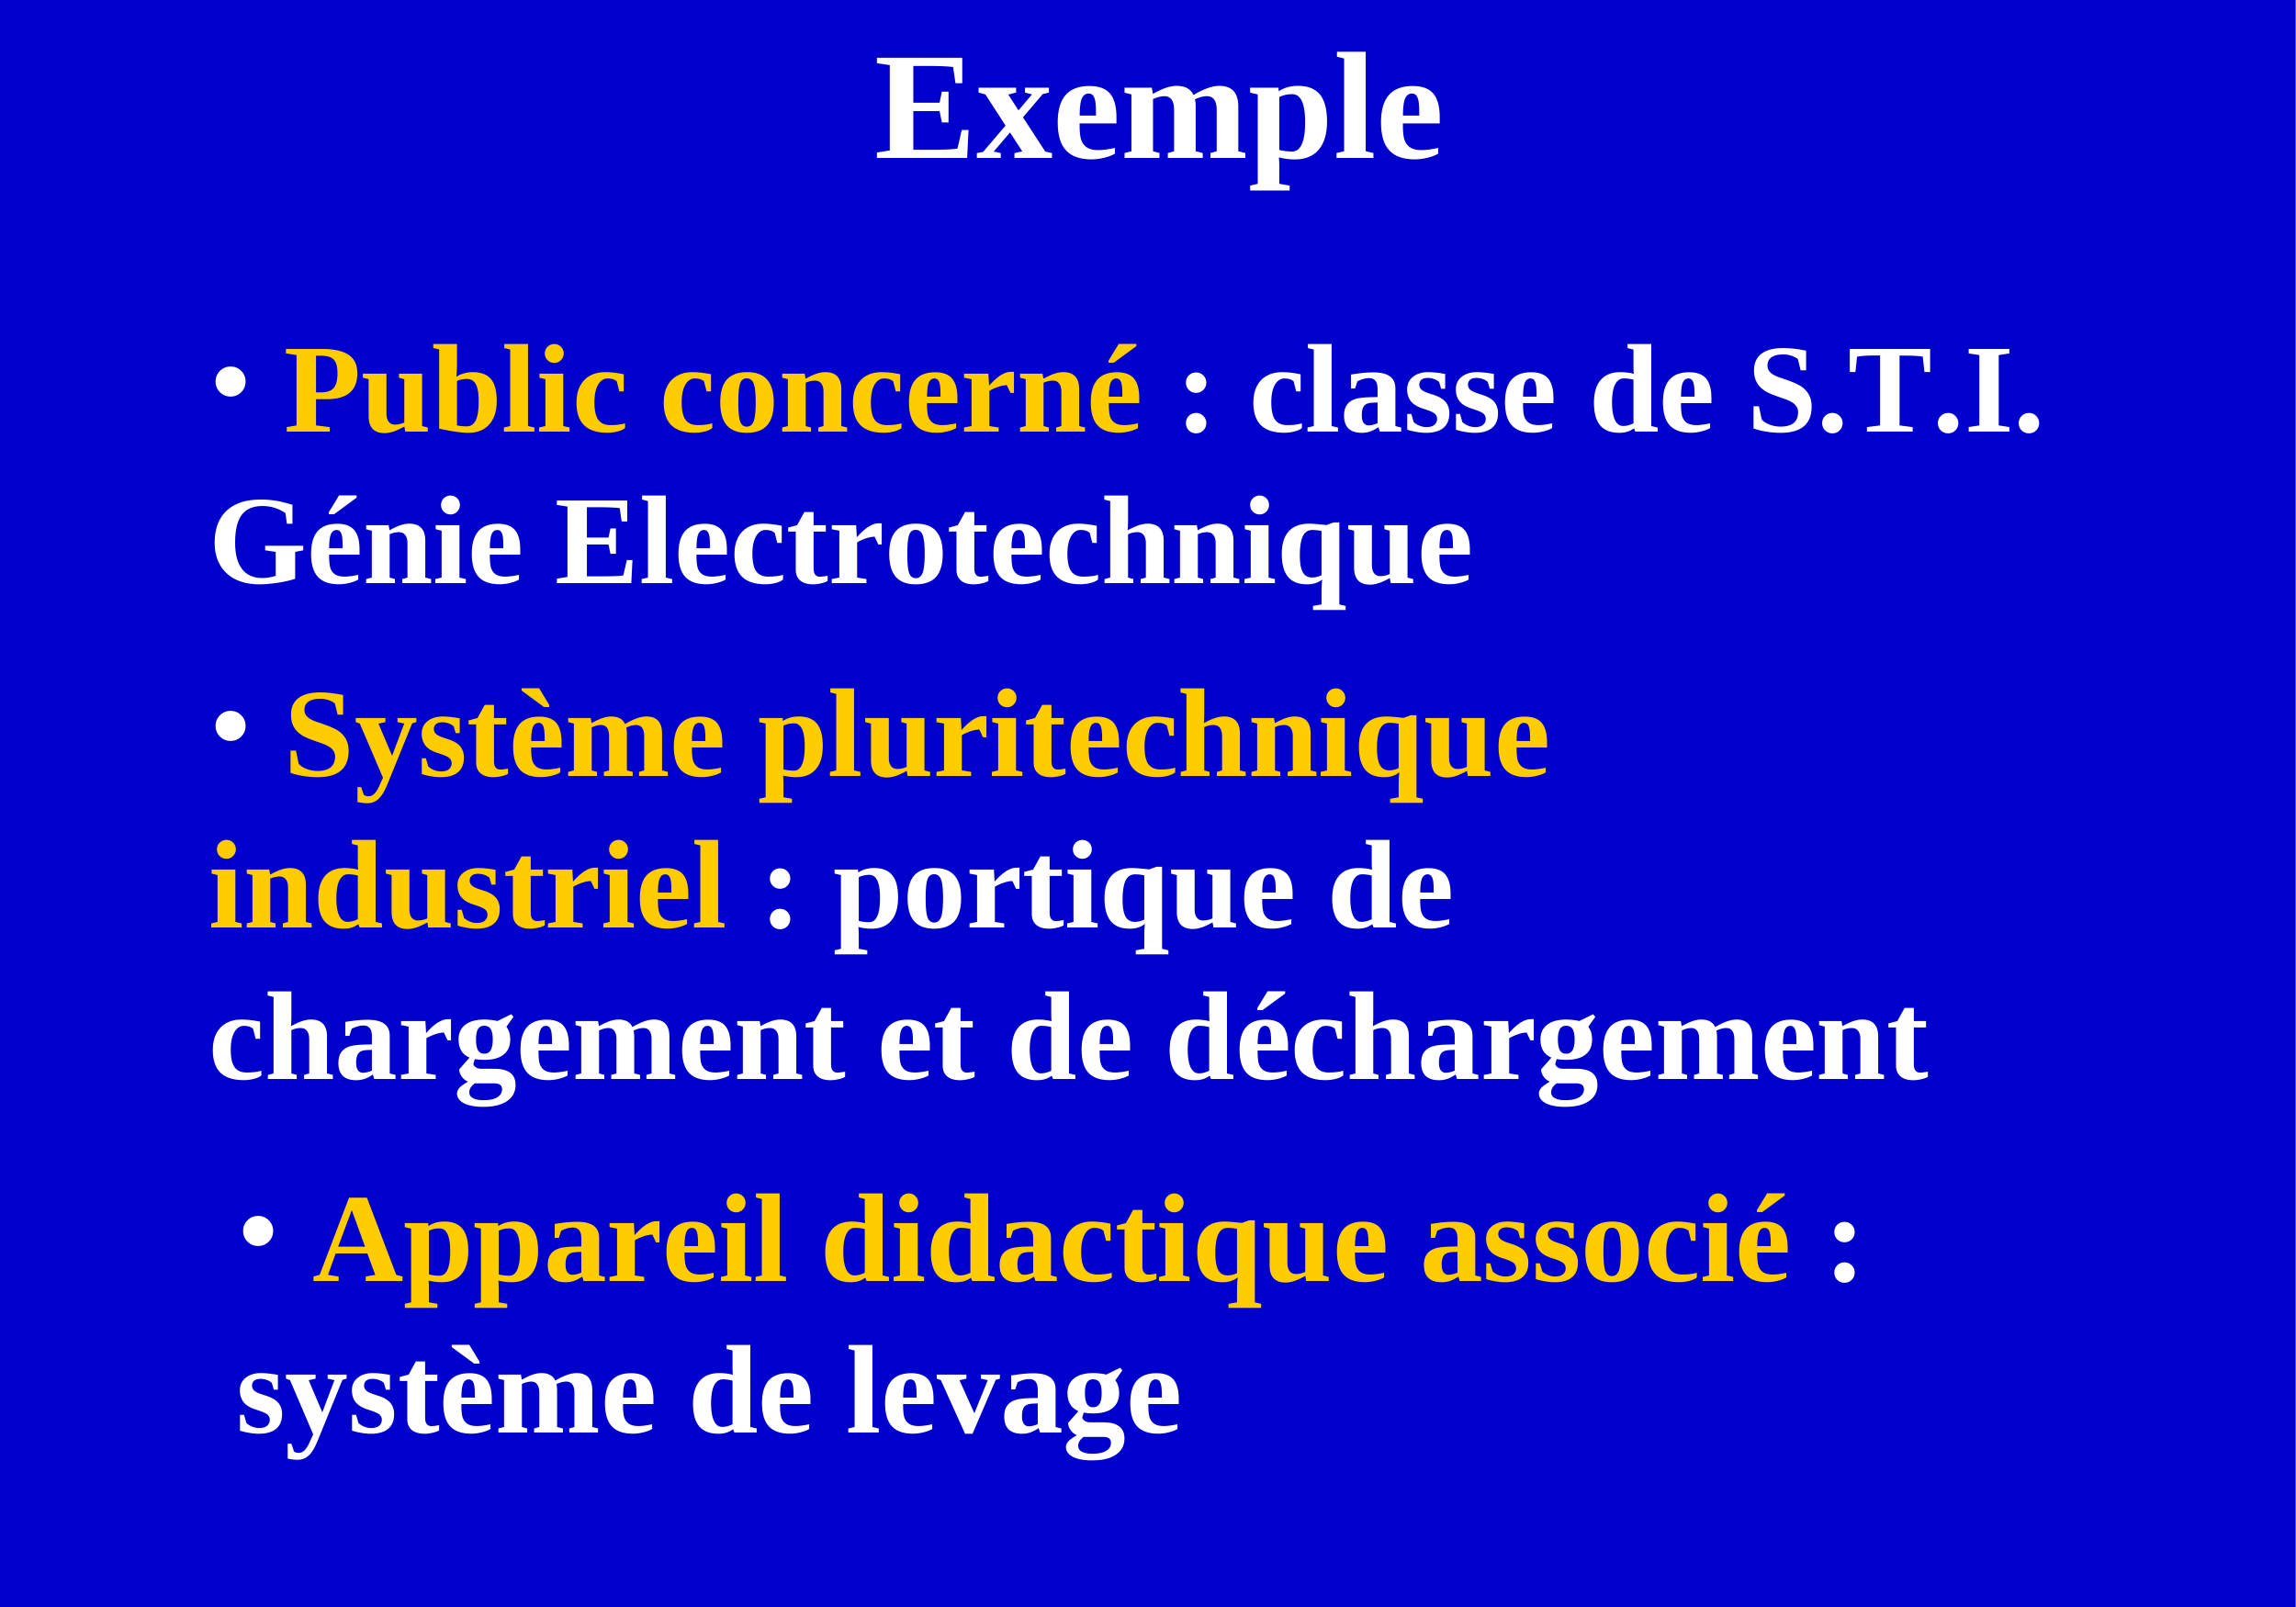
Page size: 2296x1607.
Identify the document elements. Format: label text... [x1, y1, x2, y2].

text_box Système pluritechnique industriel : portique de chargement et de déchargement [195, 643, 2078, 1112]
text_box Appareil didactique associé : système de levage [222, 1147, 2193, 1466]
text_box Public concerné : classe de S.T.I. Génie Electrotechnique [195, 298, 2078, 616]
text_box Exemple [126, 0, 2193, 287]
